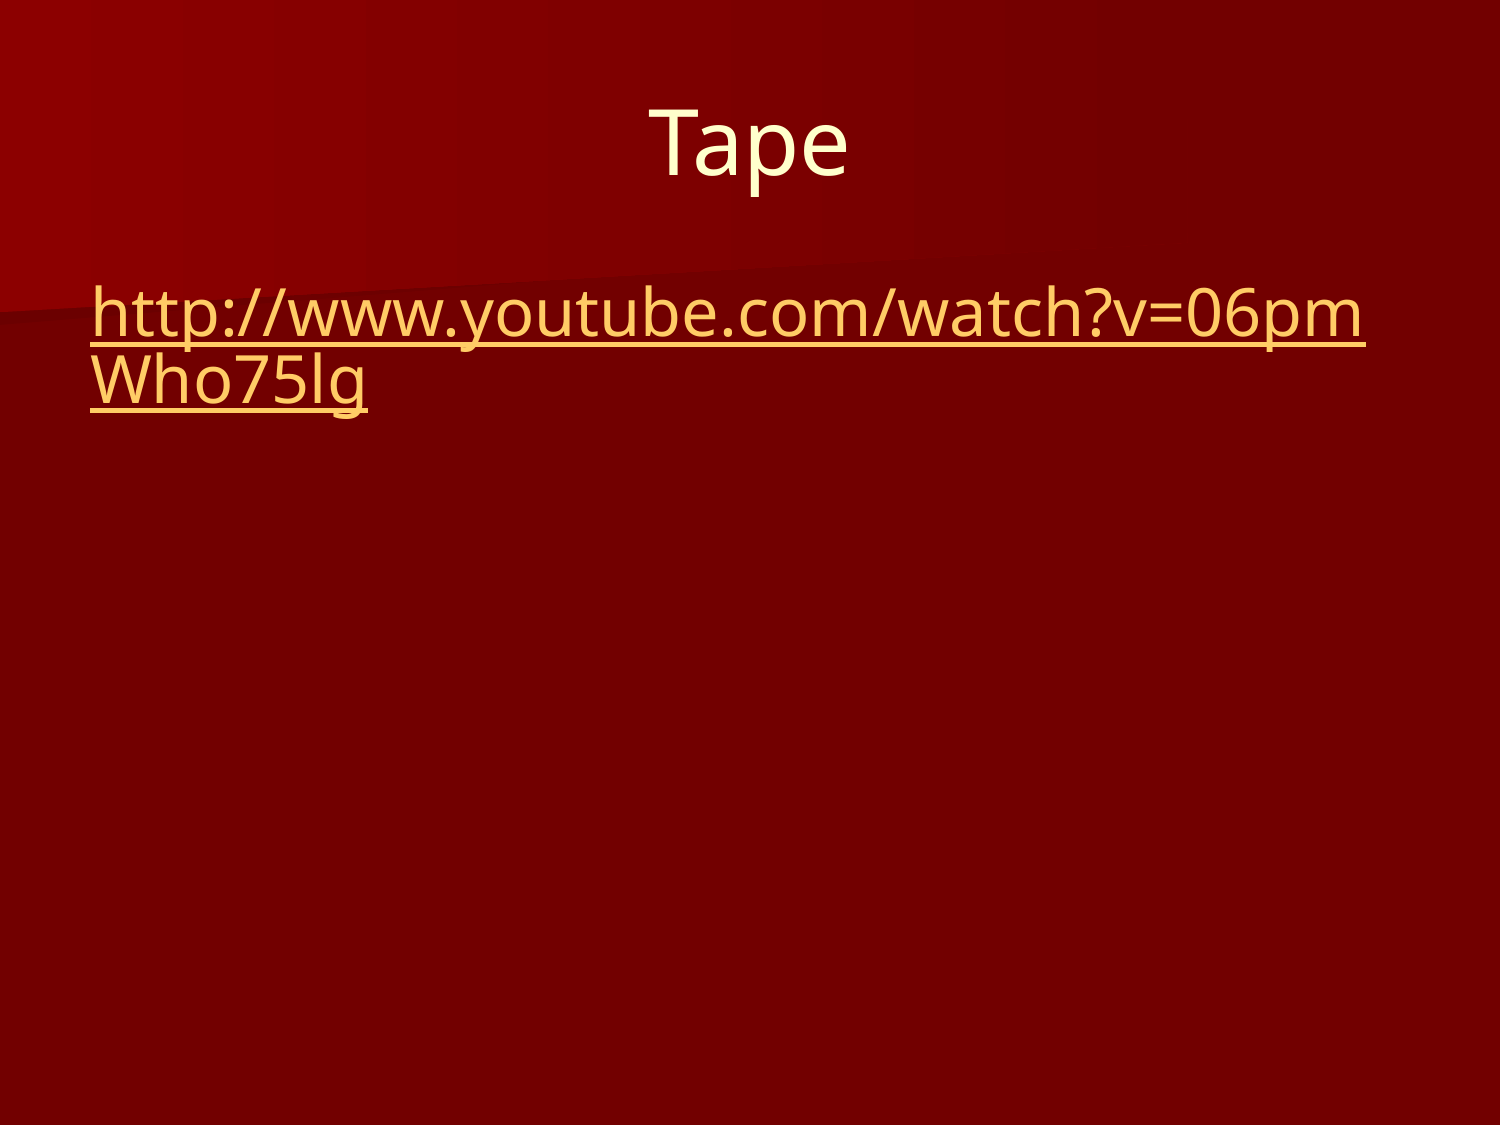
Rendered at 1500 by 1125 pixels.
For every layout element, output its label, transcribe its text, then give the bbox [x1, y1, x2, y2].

list http://www.youtube.com/watch?v=06pmWho75lg [75, 262, 1425, 1000]
title Tape [75, 45, 1425, 233]
